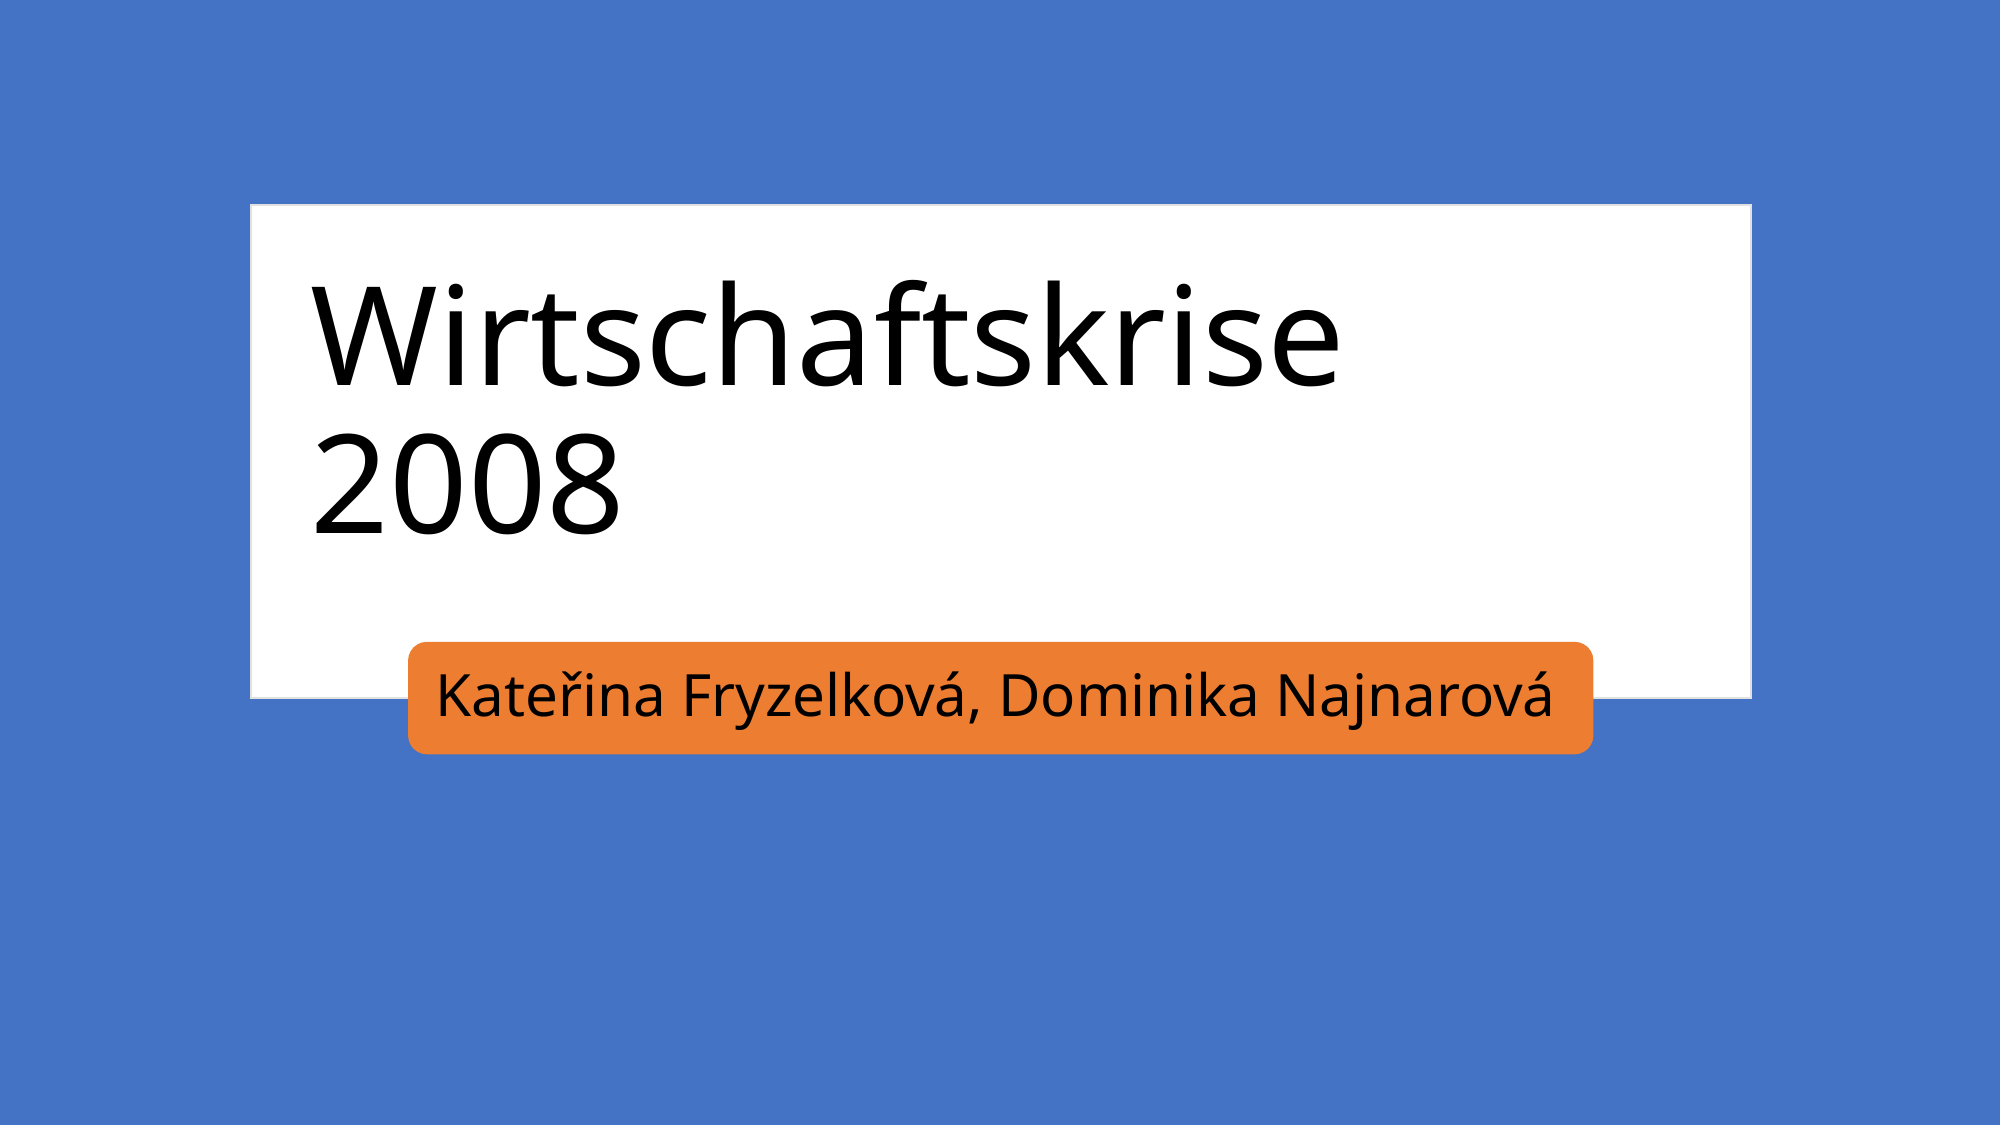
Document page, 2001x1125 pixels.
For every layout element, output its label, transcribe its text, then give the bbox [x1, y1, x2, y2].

title Wirtschaftskrise 2008 [296, 236, 1704, 594]
text_box [0, 0, 2000, 1125]
subtitle Kateřina Fryzelková, Dominika Najnarová [421, 650, 1579, 746]
